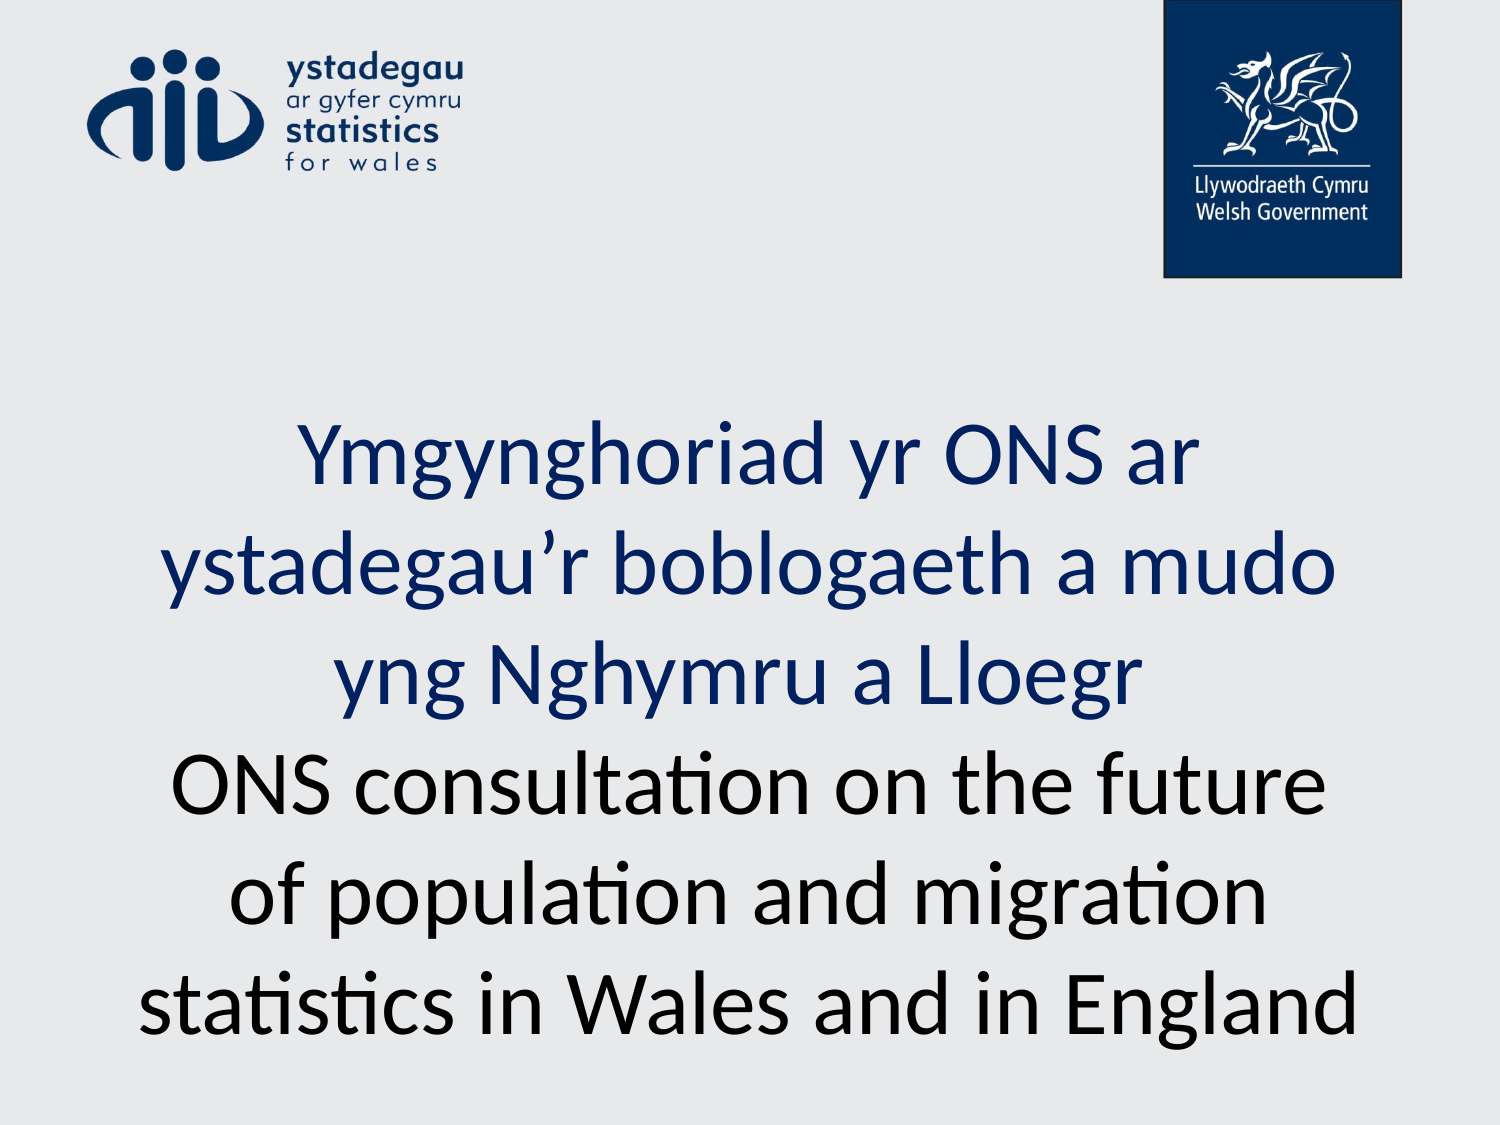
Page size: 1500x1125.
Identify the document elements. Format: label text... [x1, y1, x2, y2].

title Ymgynghoriad yr ONS ar ystadegau’r boblogaeth a mudo yng Nghymru a Lloegr ONS consultation on the future of population and migration statistics in Wales and in England [112, 385, 1388, 1000]
